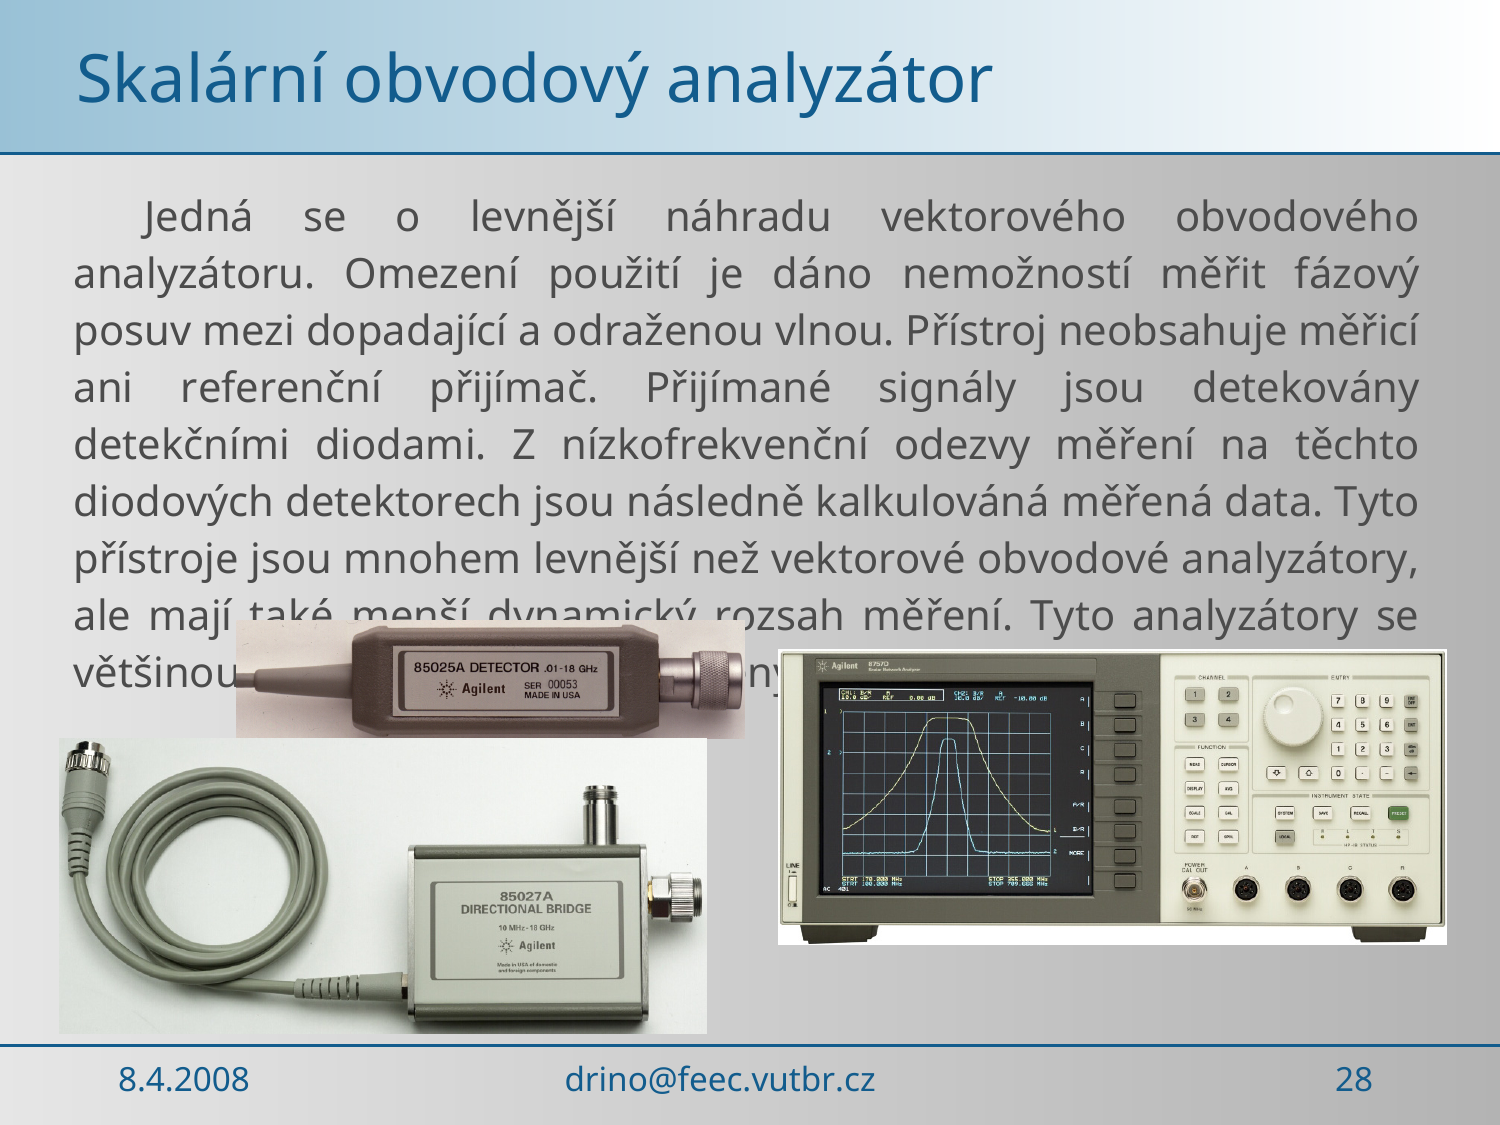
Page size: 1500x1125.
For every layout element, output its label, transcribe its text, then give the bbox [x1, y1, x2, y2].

picture [778, 649, 1447, 945]
text_box drino@feec.vutbr.cz [454, 1049, 987, 1125]
text_box <číslo> [1075, 1049, 1388, 1125]
text_box Jedná se o levnější náhradu vektorového obvodového analyzátoru. Omezení použití je dáno nemožností měřit fázový posuv mezi dopadající a odraženou vlnou. Přístroj neobsahuje měřicí ani referenční přijímač. Přijímané signály jsou detekovány detekčními diodami. Z nízkofrekvenční odezvy měření na těchto diodových detektorech jsou následně kalkulováná měřená data. Tyto přístroje jsou mnohem levnější než vektorové obvodové analyzátory, ale mají také menší dynamický rozsah měření. Tyto analyzátory se většinou kalibrují na zkrat a otevřený konec vedení. [59, 178, 1442, 708]
text_box 8.4.2008 [103, 1049, 432, 1125]
picture [59, 620, 745, 1034]
title Skalární obvodový analyzátor [0, 0, 1500, 152]
